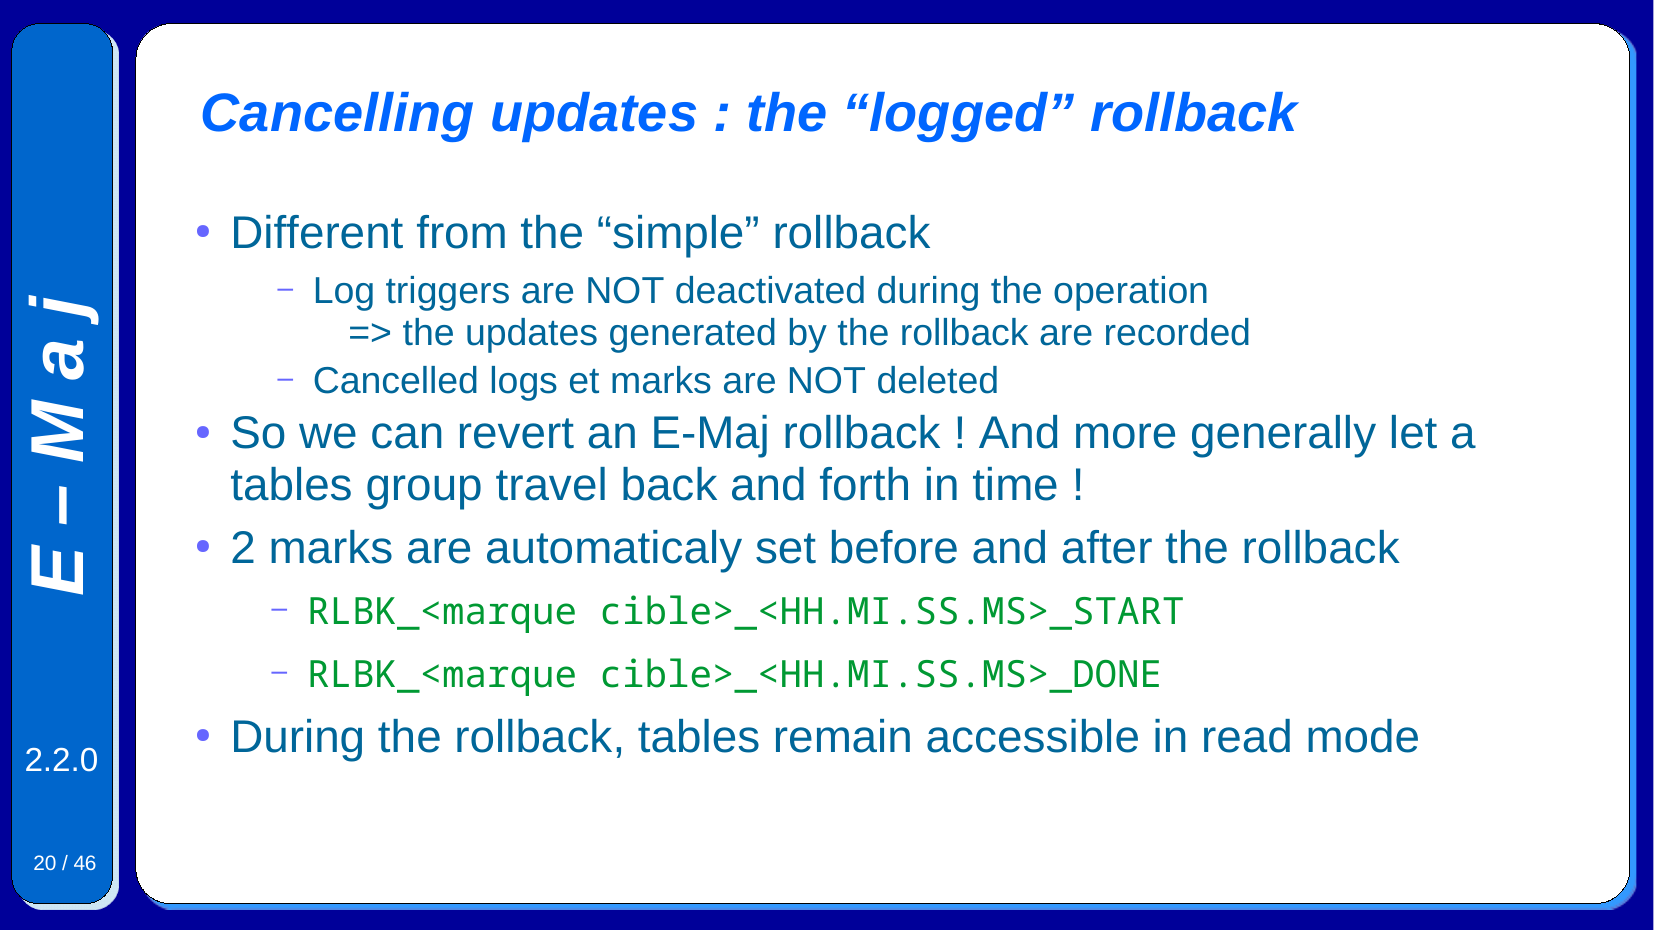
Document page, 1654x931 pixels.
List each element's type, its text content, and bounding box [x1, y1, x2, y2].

list Different from the “simple” rollback Log triggers are NOT deactivated during the operation => the updates generated by the rollback are recorded Cancelled logs et marks are NOT deleted So we can revert an E-Maj rollback ! And more generally let a tables group travel back and forth in time ! 2 marks are automaticaly set before and after the rollback RLBK_<marque cible>_<HH.MI.SS.MS>_START RLBK_<marque cible>_<HH.MI.SS.MS>_DONE During the rollback, tables remain accessible in read mode [177, 206, 1587, 827]
title Cancelling updates : the “logged” rollback [200, 34, 1575, 191]
